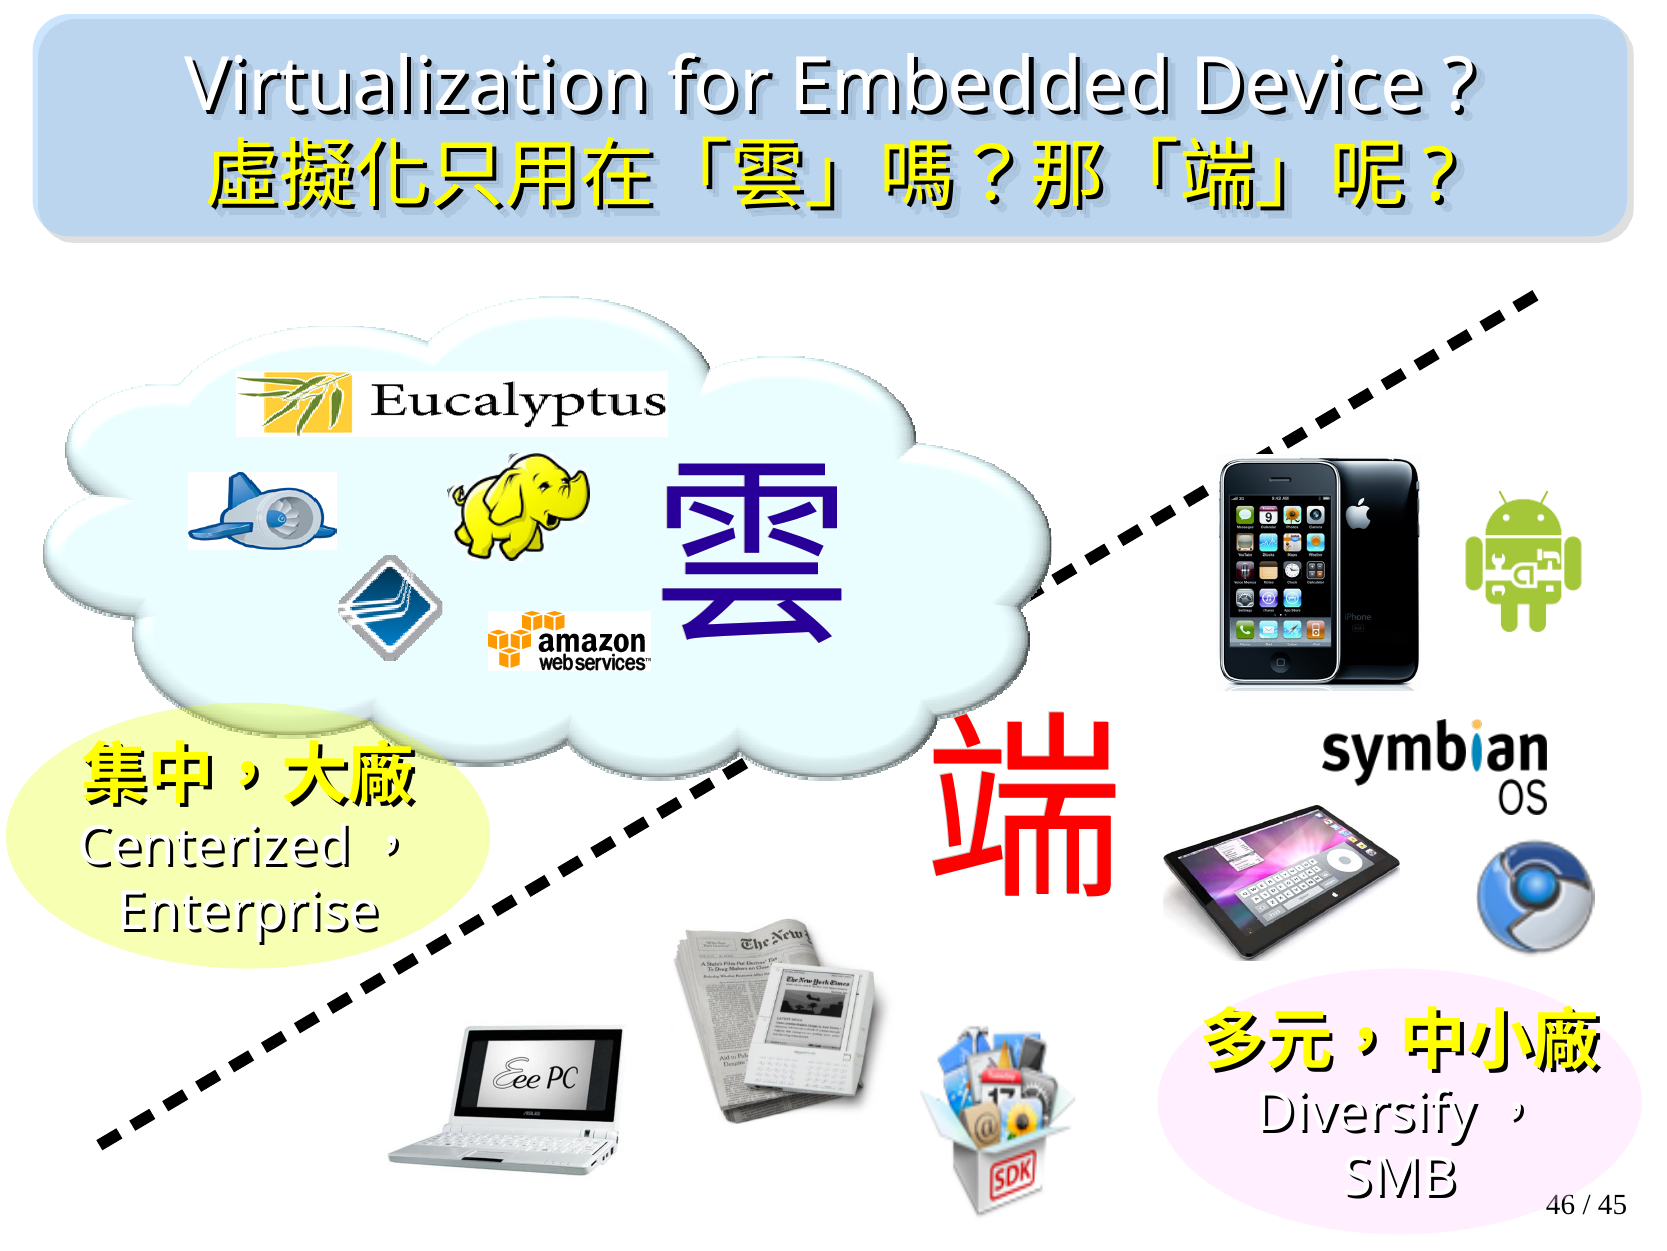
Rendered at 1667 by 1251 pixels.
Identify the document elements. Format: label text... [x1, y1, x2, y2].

picture [1163, 719, 1547, 961]
picture [656, 915, 1093, 1223]
text_box Virtualization for Embedded Device ? 虛擬化只用在「雲」嗎？那「端」呢? [32, 14, 1628, 237]
text_box 雲 [637, 419, 875, 675]
picture [41, 295, 1052, 781]
text_box 集中，大廠 Centerized， Enterprise [5, 702, 491, 969]
text_box 端 [909, 673, 1146, 929]
picture [1476, 838, 1595, 957]
picture [383, 1003, 634, 1192]
picture [1216, 454, 1642, 691]
text_box 多元，中小廠 Diversify， SMB [1157, 968, 1642, 1235]
